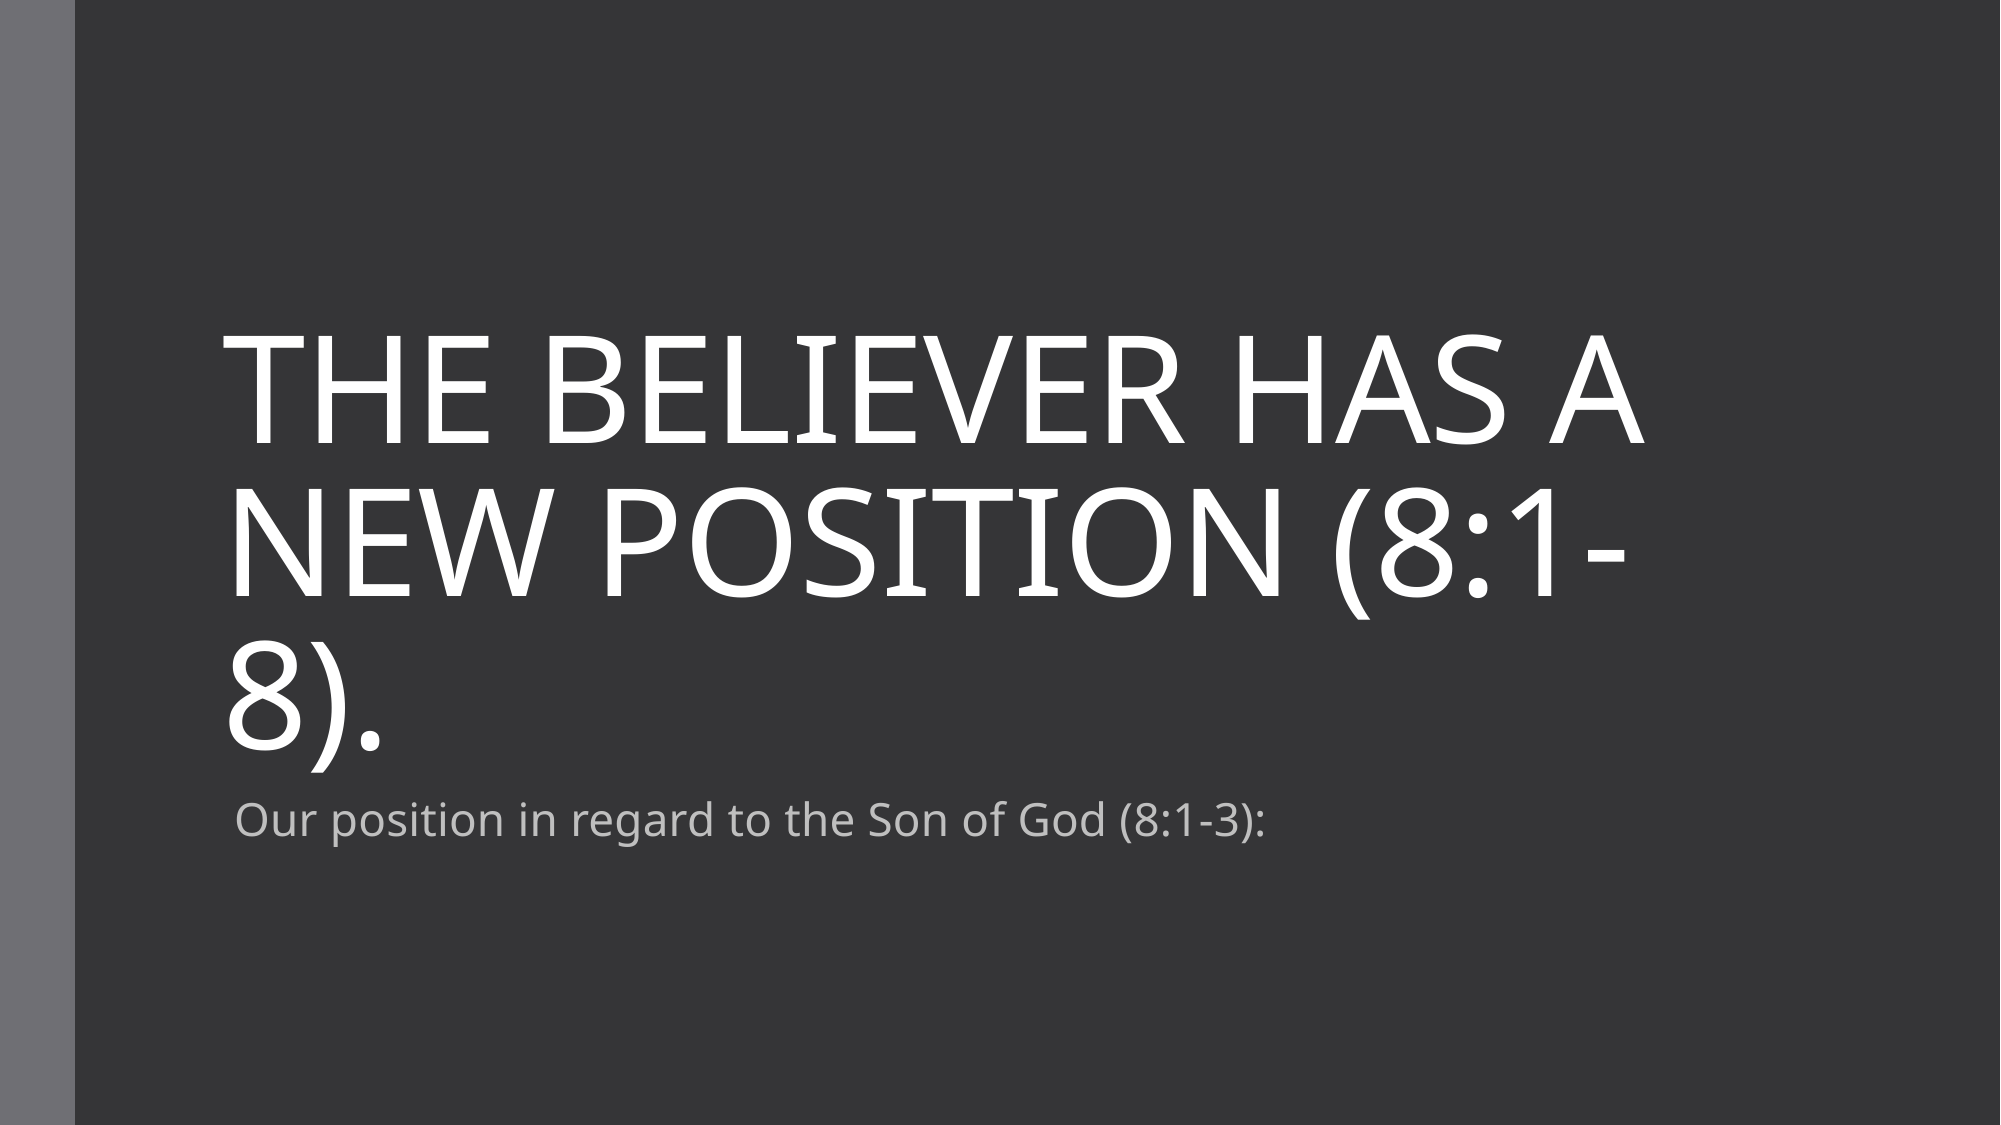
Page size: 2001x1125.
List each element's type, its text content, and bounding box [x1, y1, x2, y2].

subtitle Our position in regard to the Son of God (8:1-3): [206, 787, 1752, 1066]
title THE BELIEVER HAS A NEW POSITION (8:1-8). [206, 124, 1752, 787]
